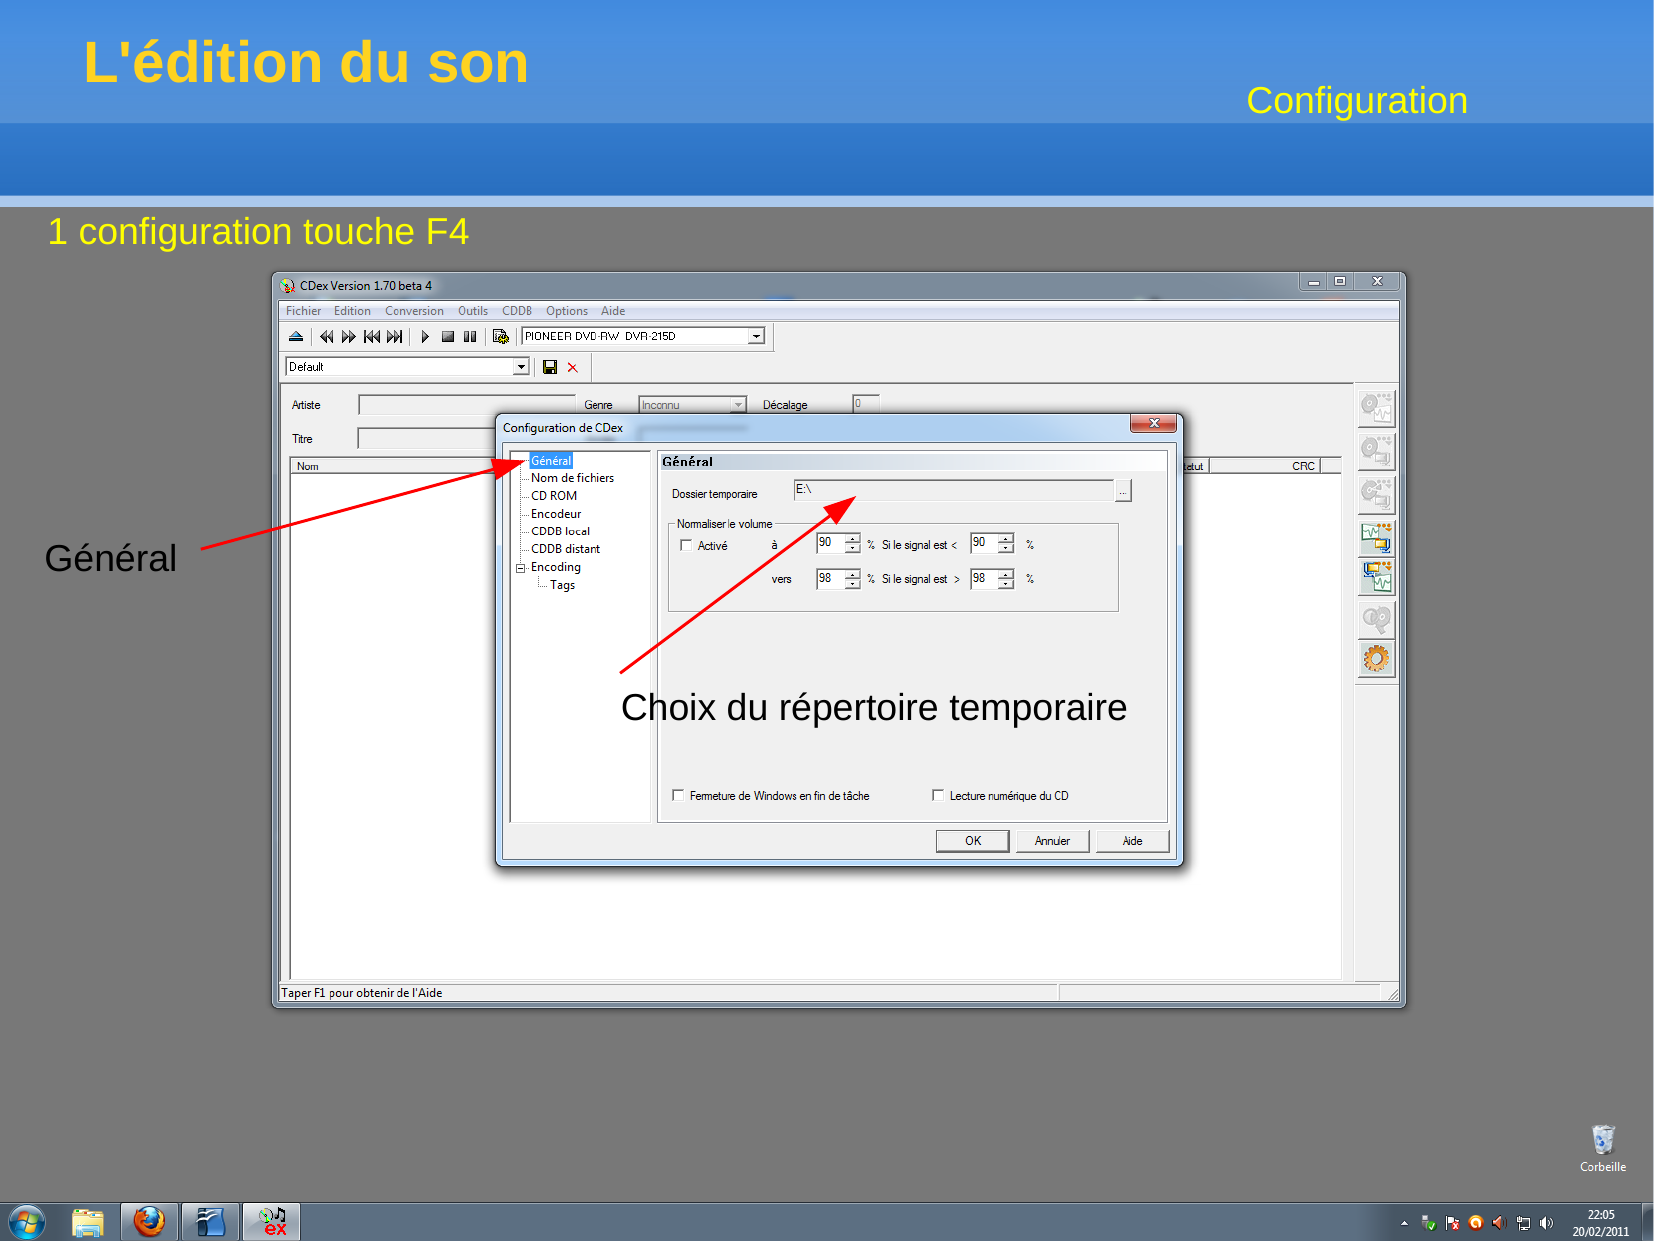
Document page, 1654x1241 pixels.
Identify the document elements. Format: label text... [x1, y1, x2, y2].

picture [0, 207, 1654, 1241]
title L'édition du son [6, 17, 609, 107]
text_box Choix du répertoire temporaire [606, 679, 1143, 737]
picture [0, 0, 1654, 206]
text_box 1 configuration touche F4 [32, 203, 485, 261]
text_box Général [29, 530, 193, 587]
text_box Configuration [1210, 29, 1654, 129]
